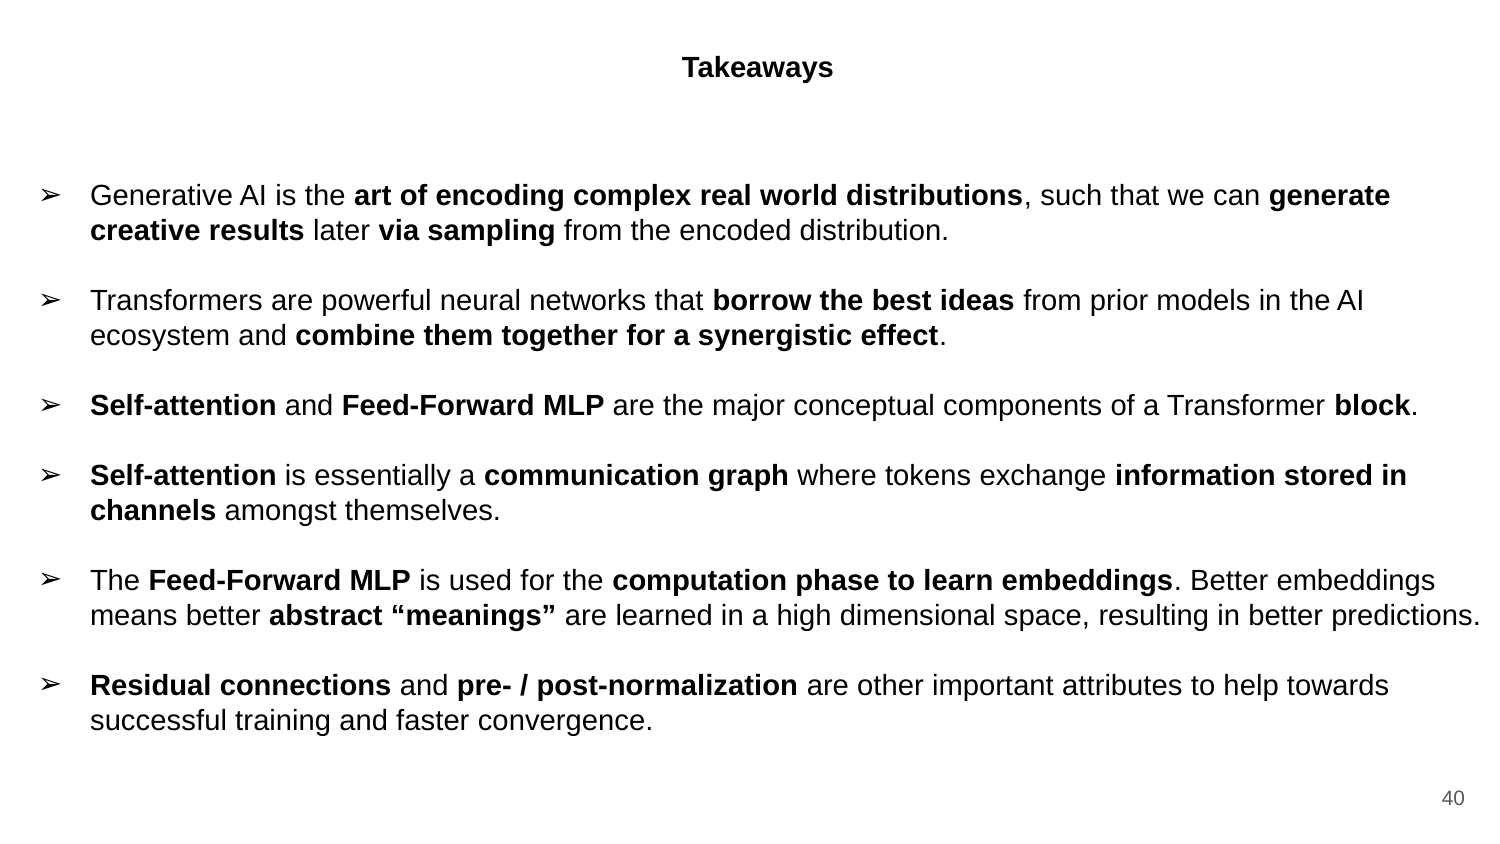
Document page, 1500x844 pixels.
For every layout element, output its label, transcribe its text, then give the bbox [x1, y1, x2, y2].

text_box Takeaways [666, 33, 851, 104]
text_box Generative AI is the art of encoding complex real world distributions, such that we can generate creative results later via sampling from the encoded distribution. Transformers are powerful neural networks that borrow the best ideas from prior models in the AI ecosystem and combine them together for a synergistic effect. Self-attention and Feed-Forward MLP are the major conceptual components of a Transformer block. Self-attention is essentially a communication graph where tokens exchange information stored in channels amongst themselves. The Feed-Forward MLP is used for the computation phase to learn embeddings. Better embeddings means better abstract “meanings” are learned in a high dimensional space, resulting in better predictions. Residual connections and pre- / post-normalization are other important attributes to help towards successful training and faster convergence. [0, 161, 1500, 636]
slide_number <number> [1389, 764, 1480, 830]
